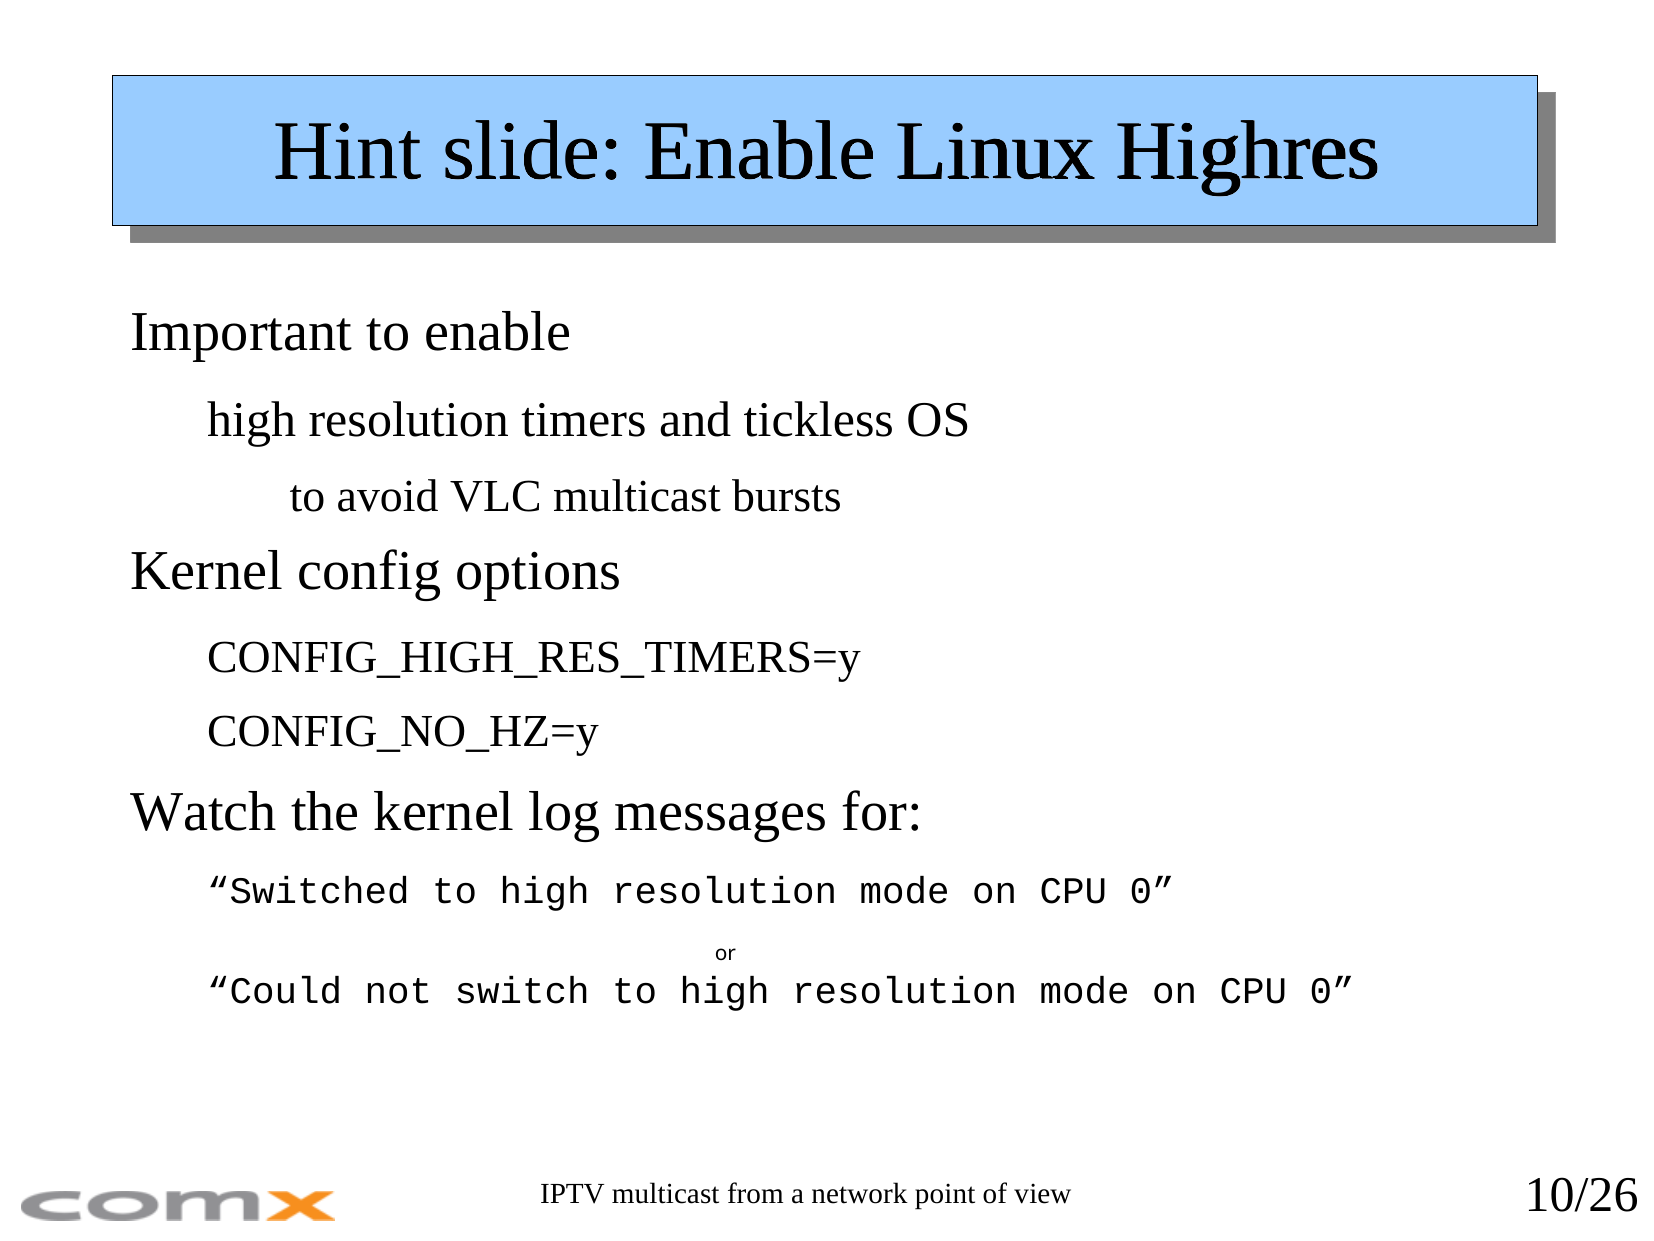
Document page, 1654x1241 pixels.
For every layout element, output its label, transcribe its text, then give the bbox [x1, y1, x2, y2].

title Hint slide: Enable Linux Highres [116, 75, 1538, 226]
list Important to enable high resolution timers and tickless OS to avoid VLC multicast bursts Kernel config options CONFIG_HIGH_RES_TIMERS=y CONFIG_NO_HZ=y Watch the kernel log messages for: “Switched to high resolution mode on CPU 0” or “Could not switch to high resolution mode on CPU 0” [112, 300, 1538, 1088]
picture [21, 1191, 335, 1221]
